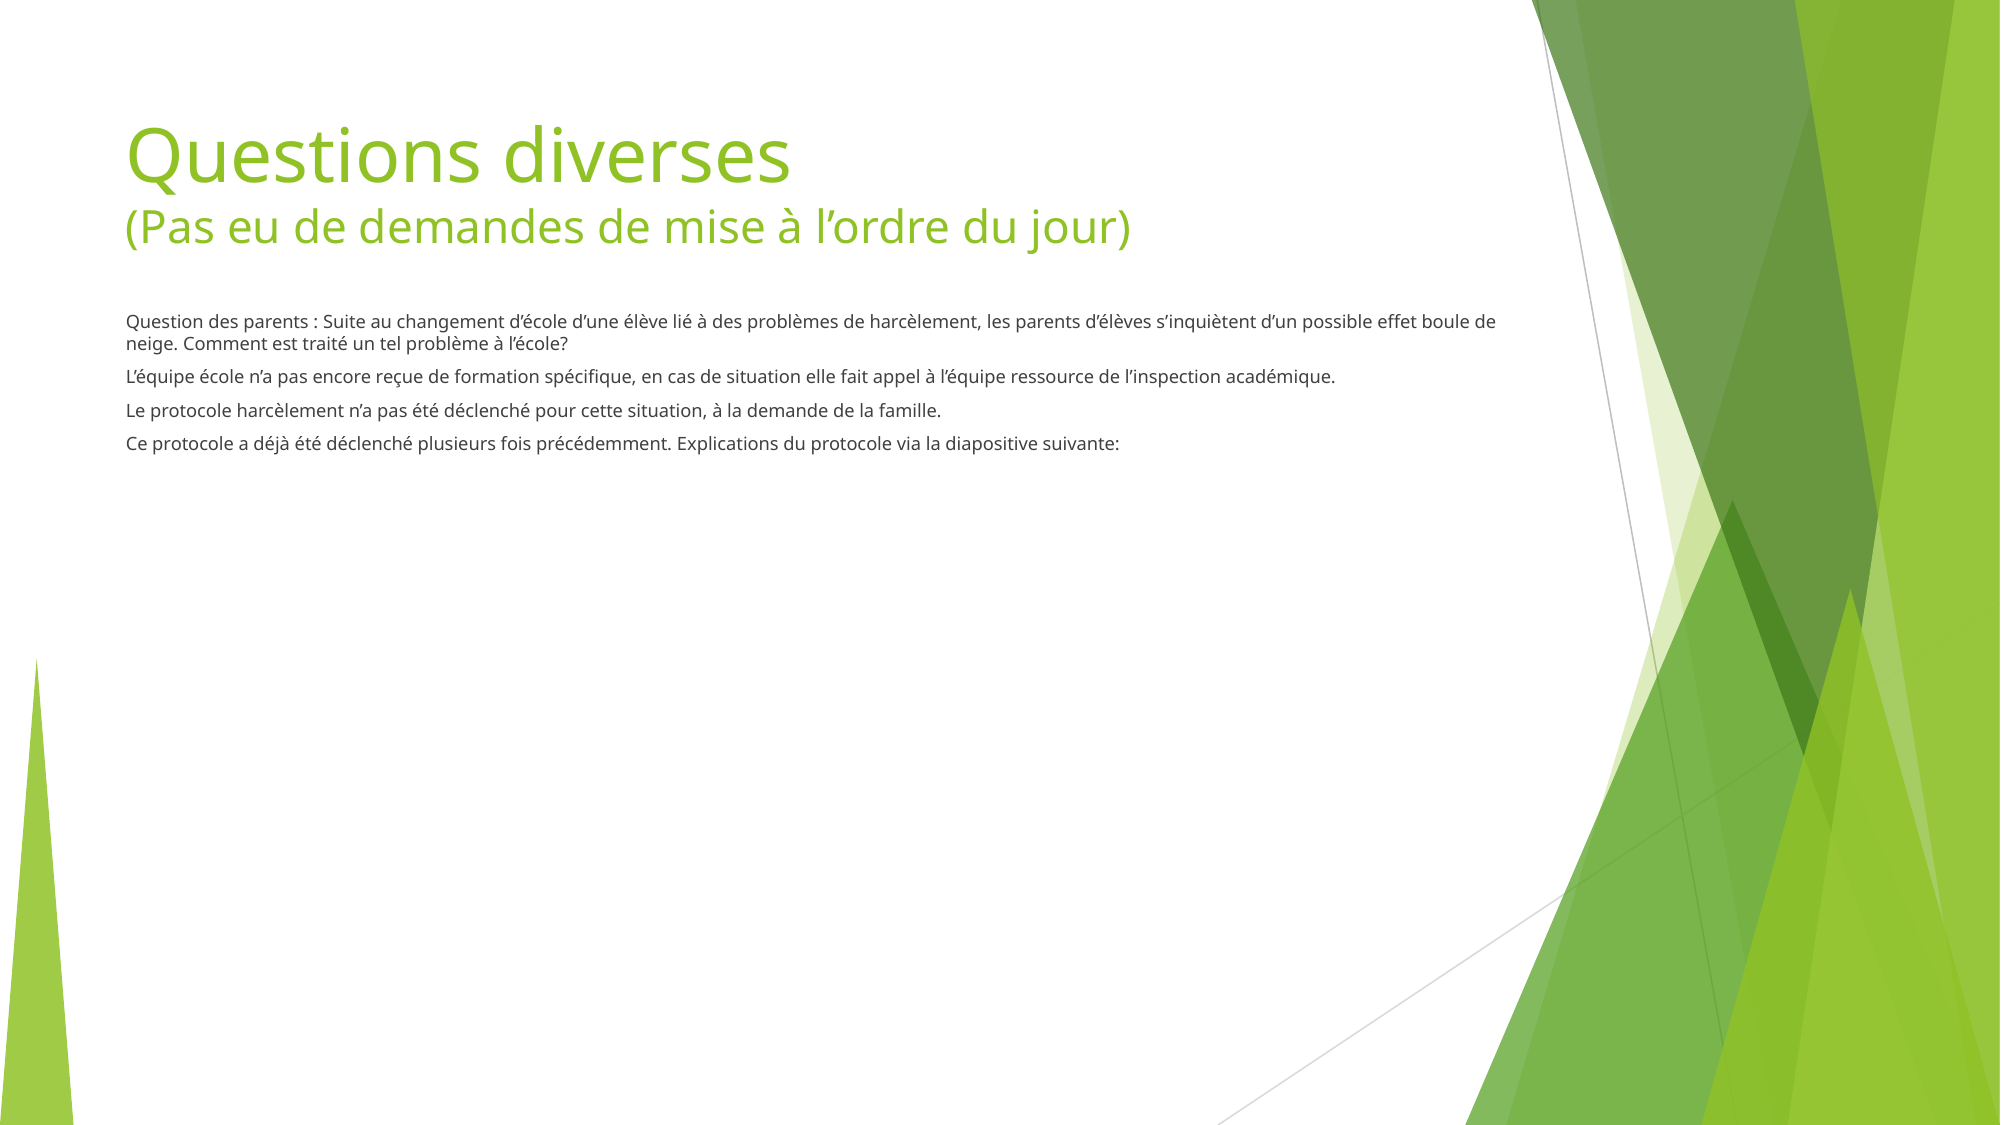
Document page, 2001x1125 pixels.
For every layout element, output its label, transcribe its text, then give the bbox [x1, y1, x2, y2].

title Questions diverses (Pas eu de demandes de mise à l’ordre du jour) [111, 99, 1522, 302]
list Question des parents : Suite au changement d’école d’une élève lié à des problèmes de harcèlement, les parents d’élèves s’inquiètent d’un possible effet boule de neige. Comment est traité un tel problème à l’école? L’équipe école n’a pas encore reçue de formation spécifique, en cas de situation elle fait appel à l’équipe ressource de l’inspection académique. Le protocole harcèlement n’a pas été déclenché pour cette situation, à la demande de la famille. Ce protocole a déjà été déclenché plusieurs fois précédemment. Explications du protocole via la diapositive suivante: [111, 302, 1522, 462]
